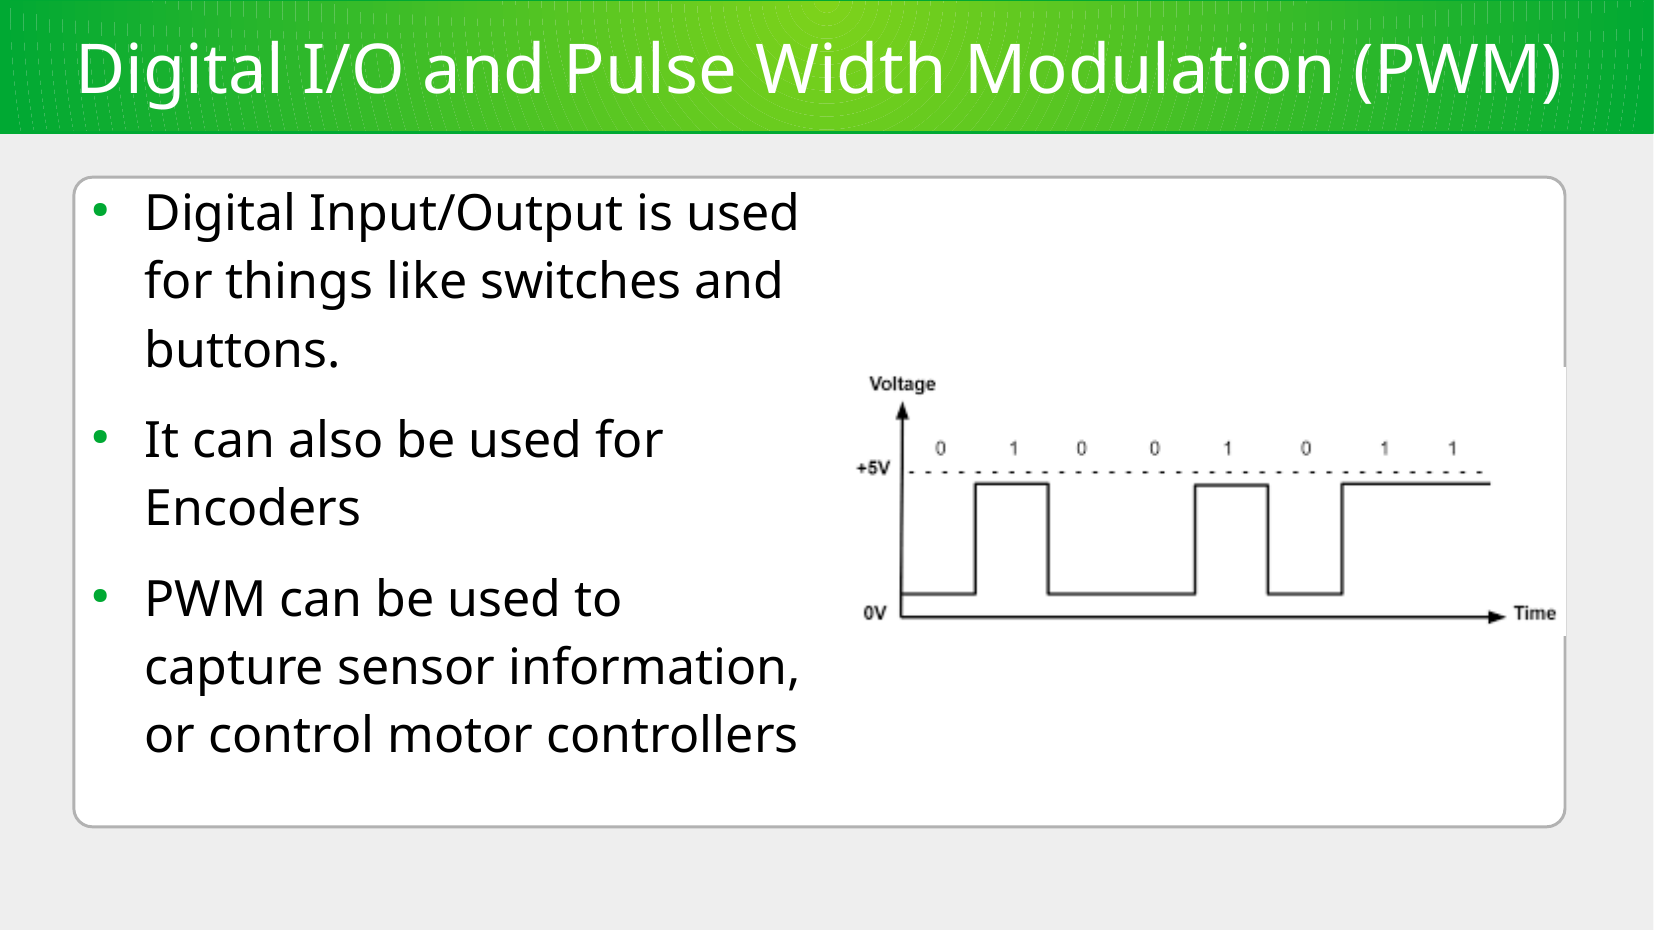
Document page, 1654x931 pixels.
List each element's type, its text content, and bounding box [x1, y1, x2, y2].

list Digital Input/Output is used for things like switches and buttons. It can also be used for Encoders PWM can be used to capture sensor information, or control motor controllers [73, 177, 802, 827]
title Digital I/O and Pulse Width Modulation (PWM) [73, 14, 1565, 119]
picture [837, 367, 1566, 637]
